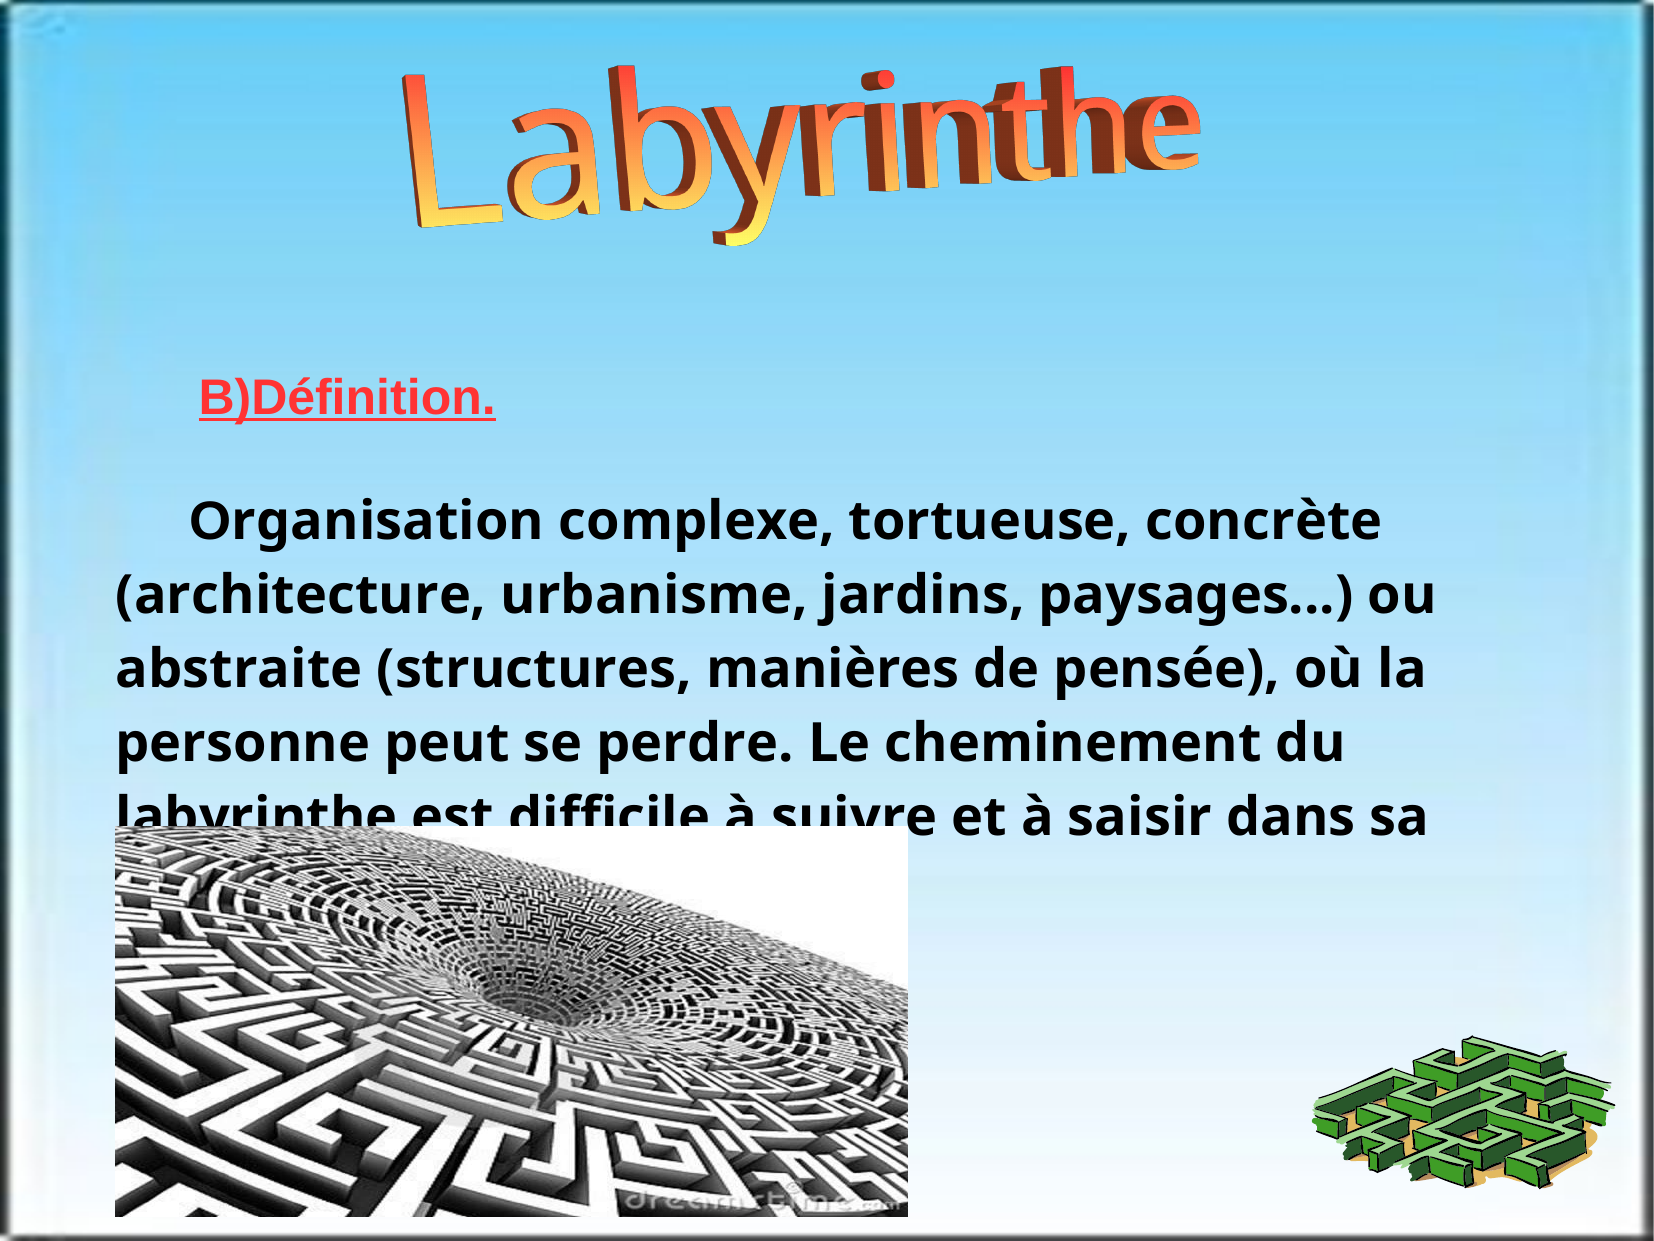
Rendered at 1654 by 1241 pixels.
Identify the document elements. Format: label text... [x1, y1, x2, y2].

list B)Définition. Organisation complexe, tortueuse, concrète (architecture, urbanisme, jardins, paysages...) ou abstraite (structures, manières de pensée), où la personne peut se perdre. Le cheminement du labyrinthe est difficile à suivre et à saisir dans sa globalité. [115, 369, 1507, 1152]
picture [0, 0, 1654, 1241]
